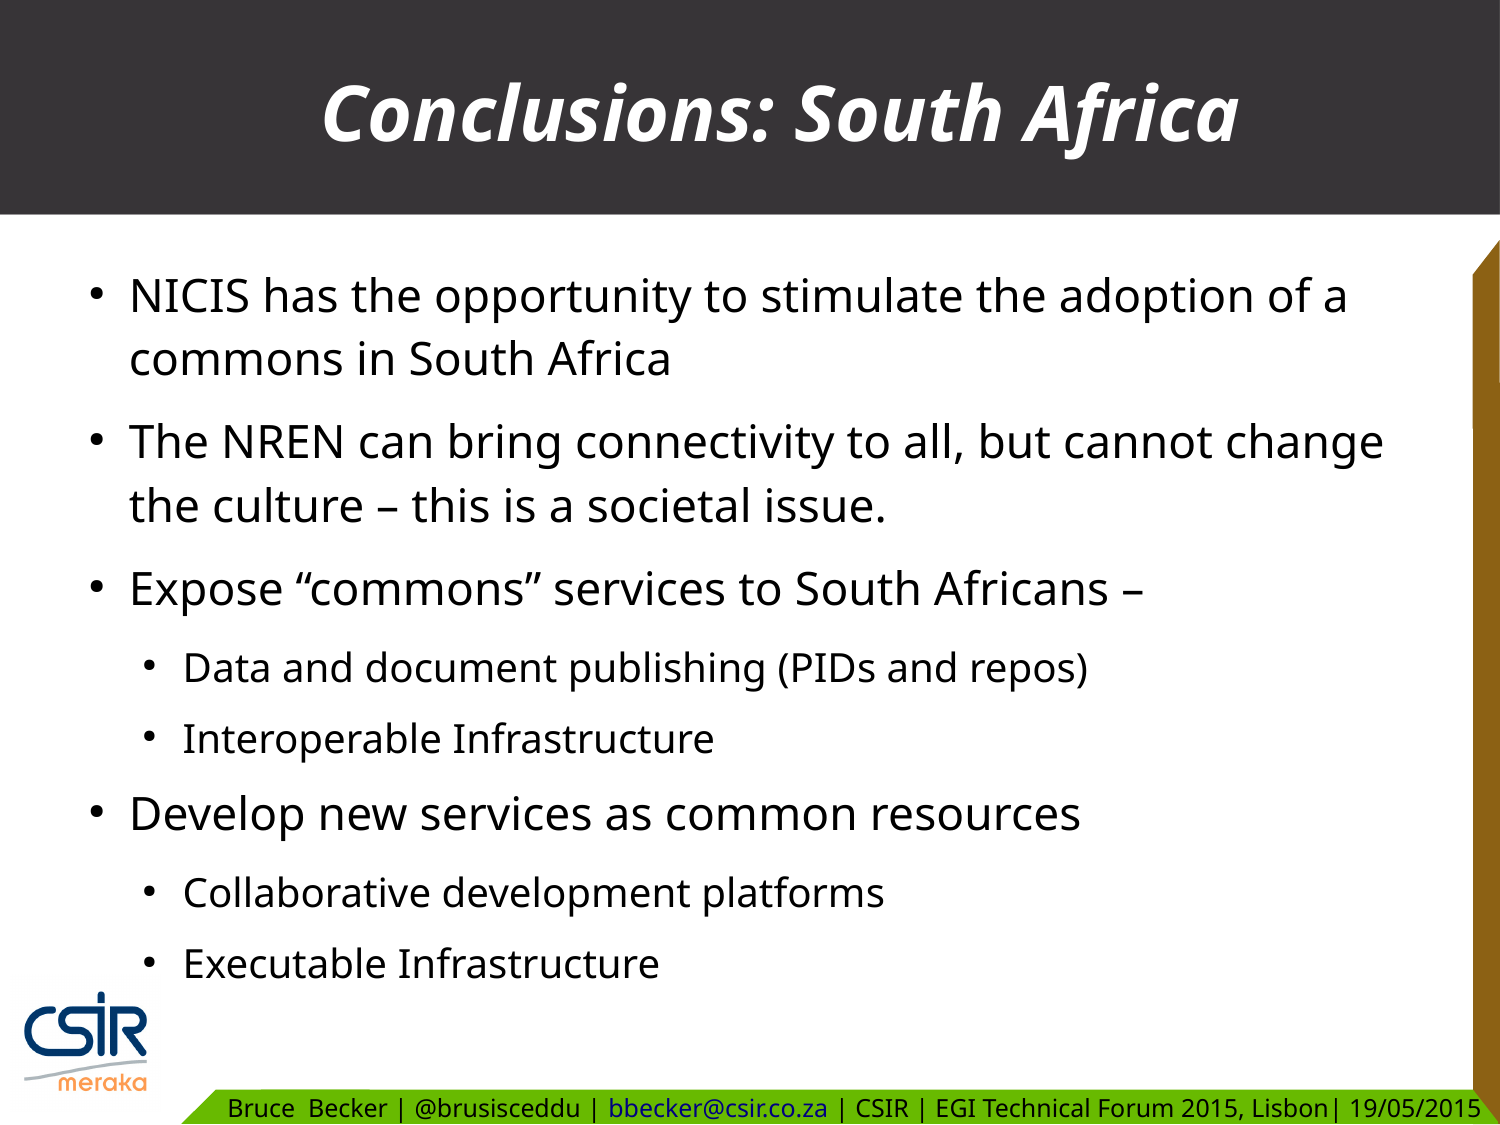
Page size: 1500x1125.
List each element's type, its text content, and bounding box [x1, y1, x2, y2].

list NICIS has the opportunity to stimulate the adoption of a commons in South Africa The NREN can bring connectivity to all, but cannot change the culture – this is a societal issue. Expose “commons” services to South Africans – Data and document publishing (PIDs and repos) Interoperable Infrastructure Develop new services as common resources Collaborative development platforms Executable Infrastructure [75, 263, 1425, 993]
picture [10, 974, 161, 1112]
title Conclusions: South Africa [185, 18, 1377, 206]
picture [0, 0, 1500, 215]
